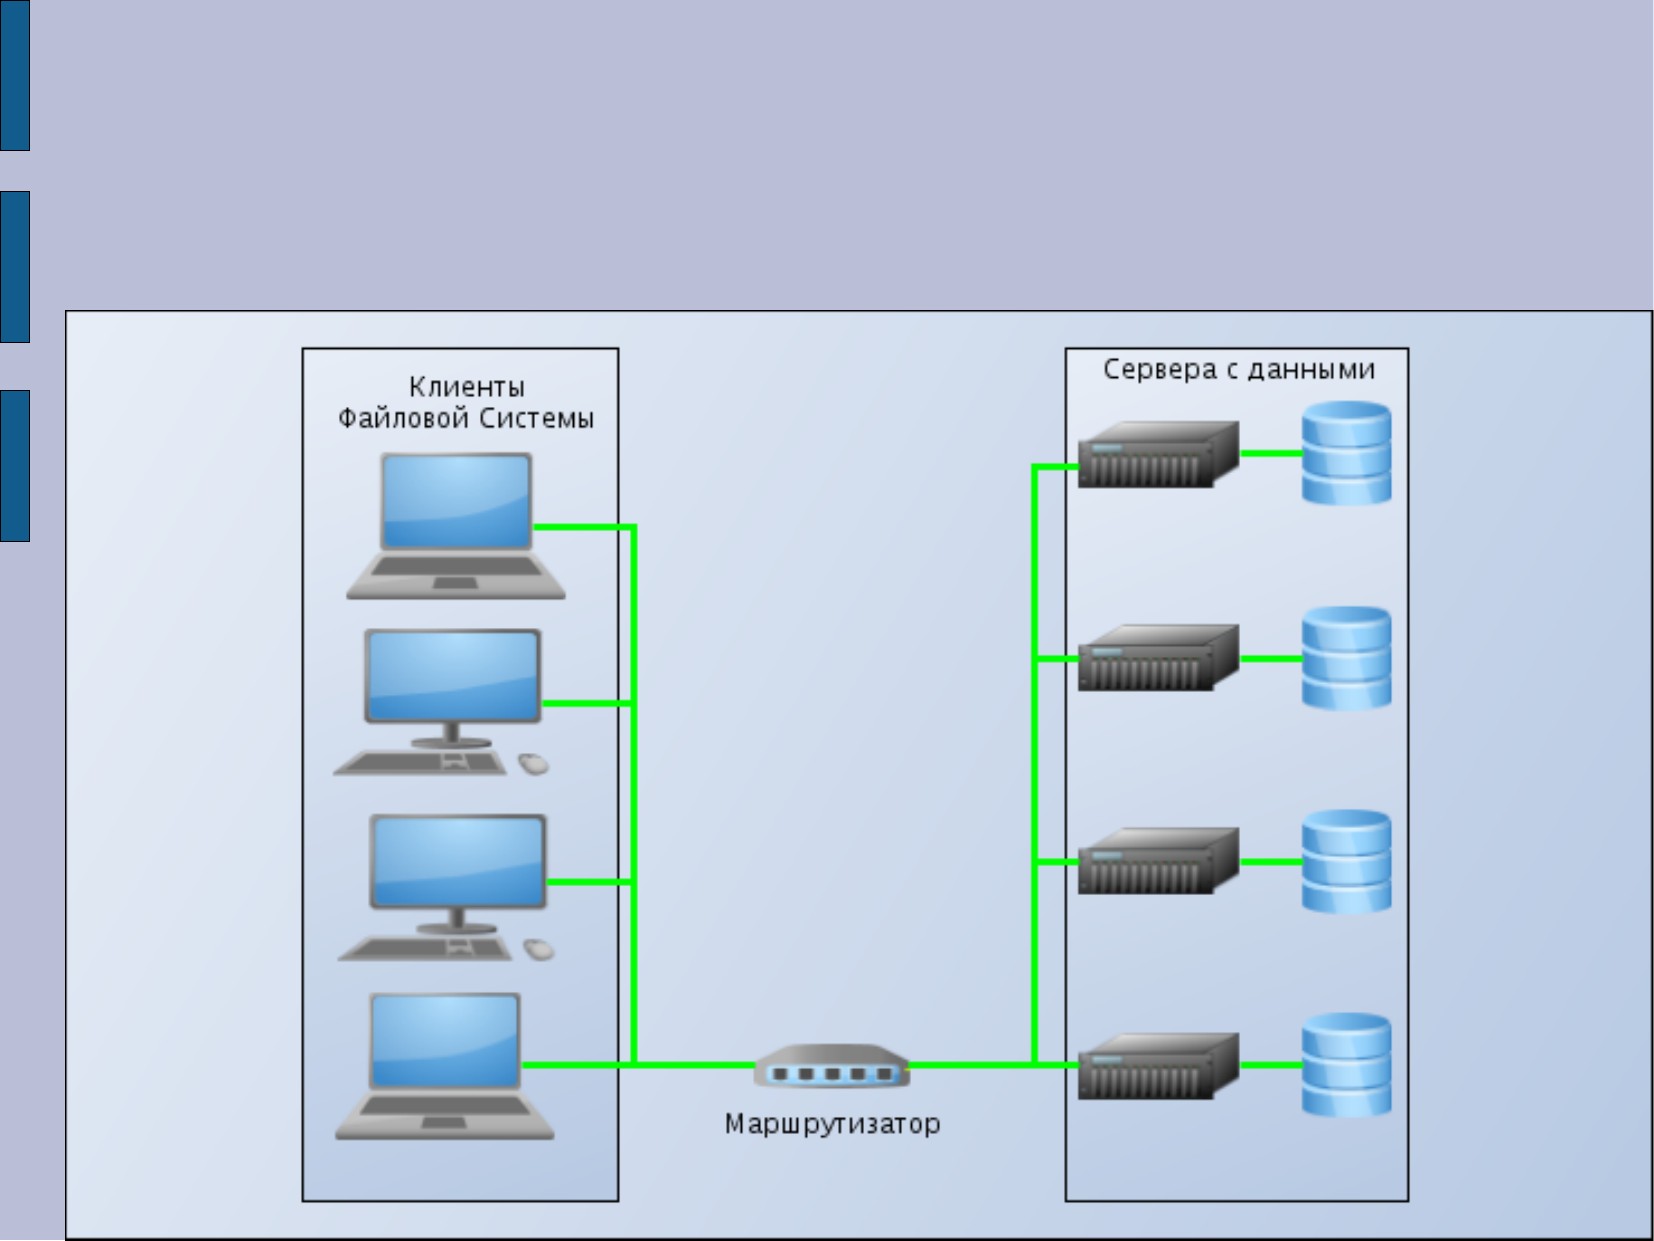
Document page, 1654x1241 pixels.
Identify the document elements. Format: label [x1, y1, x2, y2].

picture [65, 310, 1654, 1241]
